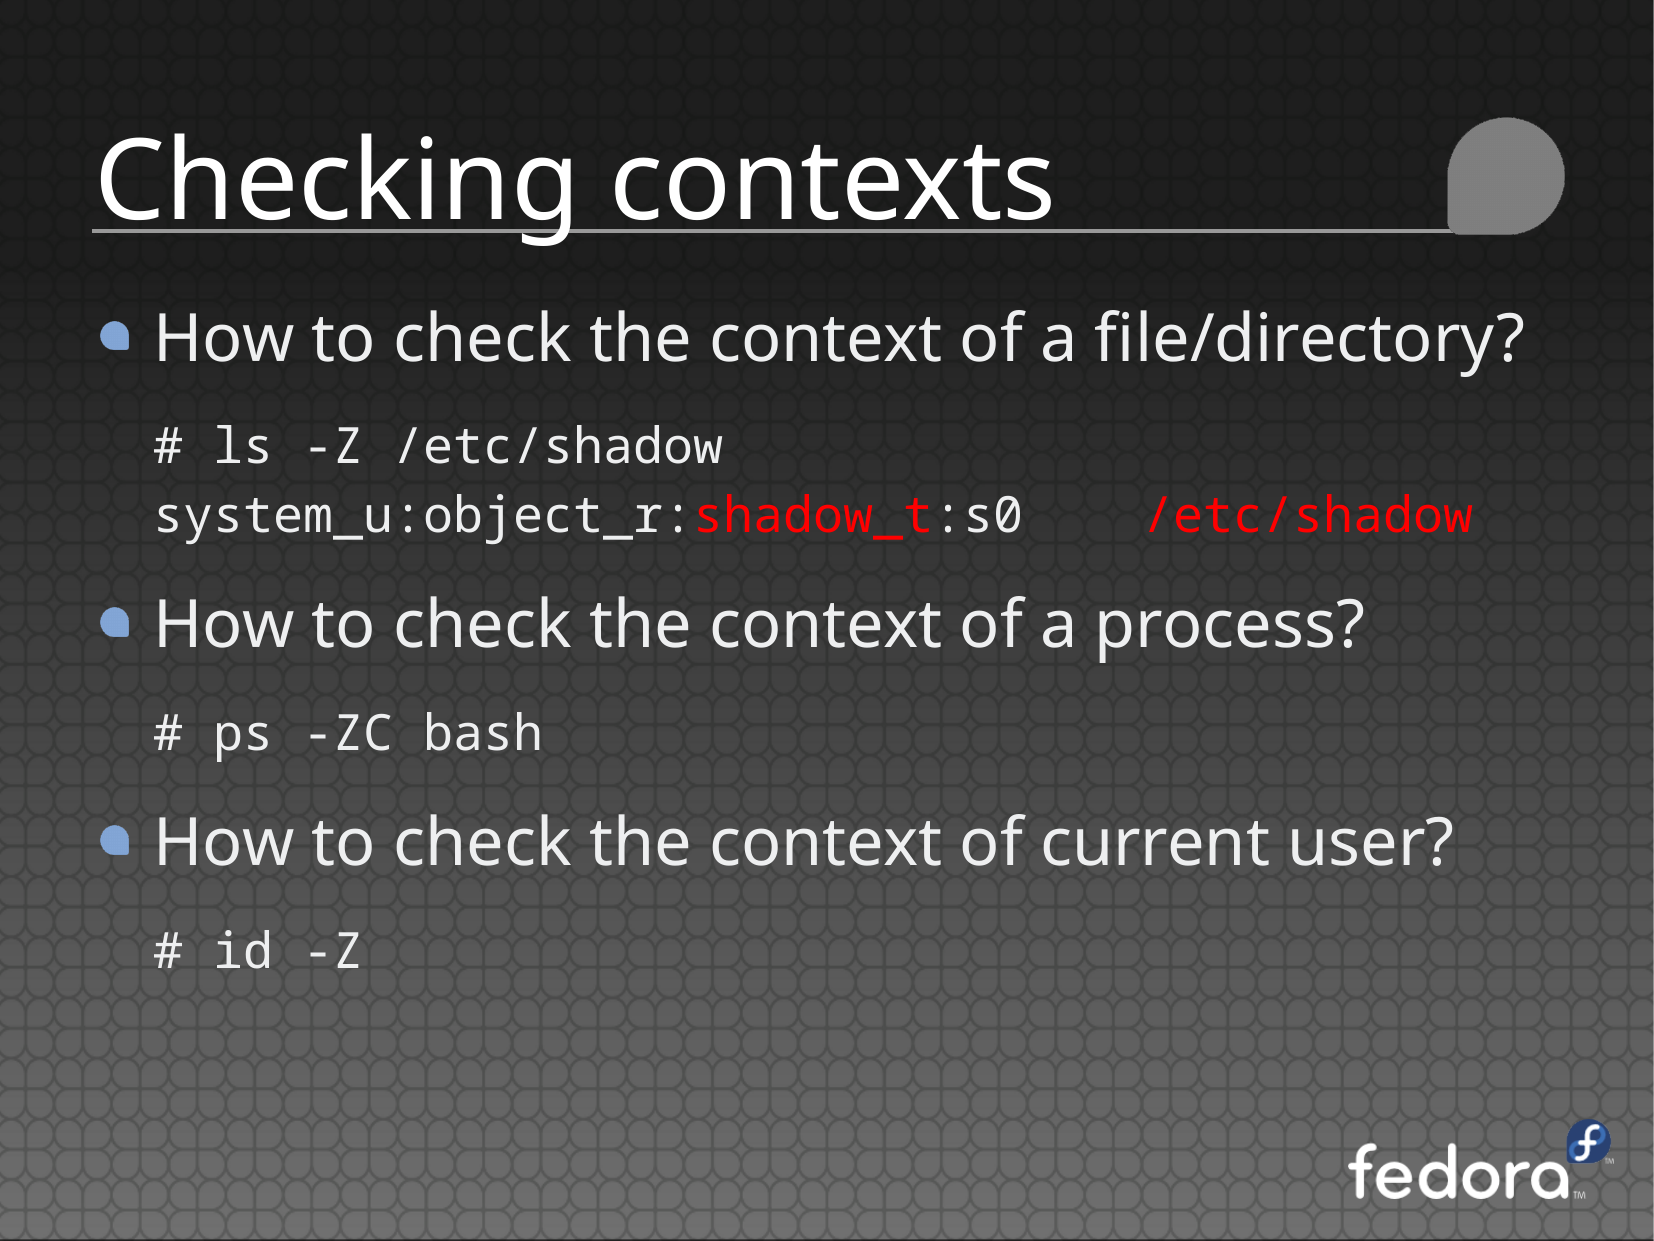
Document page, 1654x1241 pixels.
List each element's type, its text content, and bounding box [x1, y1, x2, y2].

title Checking contexts [94, 100, 1426, 251]
picture [0, 0, 1654, 1241]
list How to check the context of a file/directory? # ls -Z /etc/shadow system_u:object_r:shadow_t:s0 /etc/shadow How to check the context of a process? # ps -ZC bash How to check the context of current user? # id -Z [82, 290, 1622, 1094]
